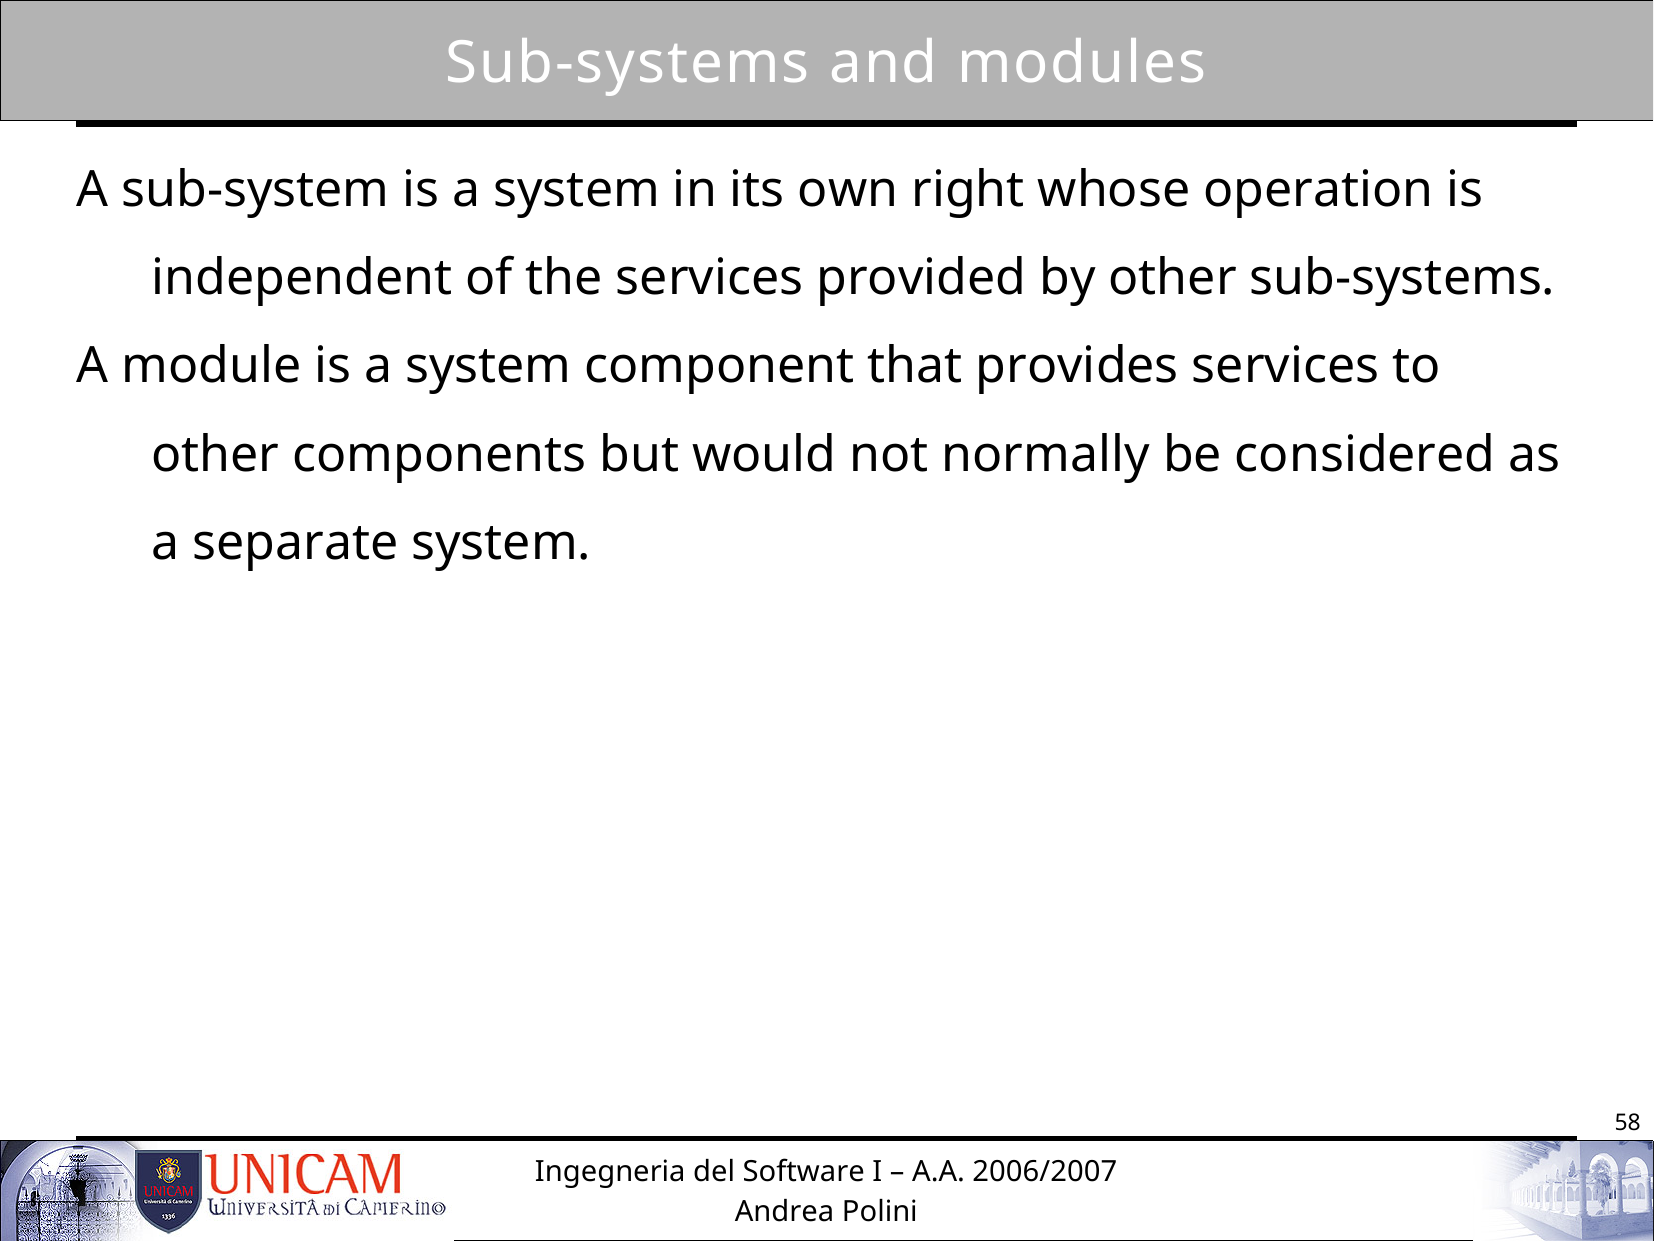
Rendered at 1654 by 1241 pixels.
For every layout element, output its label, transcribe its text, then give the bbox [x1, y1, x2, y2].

list A sub-system is a system in its own right whose operation is independent of the services provided by other sub-systems. A module is a system component that provides services to other components but would not normally be considered as a separate system. [76, 152, 1577, 671]
picture [1473, 1141, 1654, 1241]
picture [0, 1141, 454, 1241]
title Sub-systems and modules [0, 0, 1653, 121]
